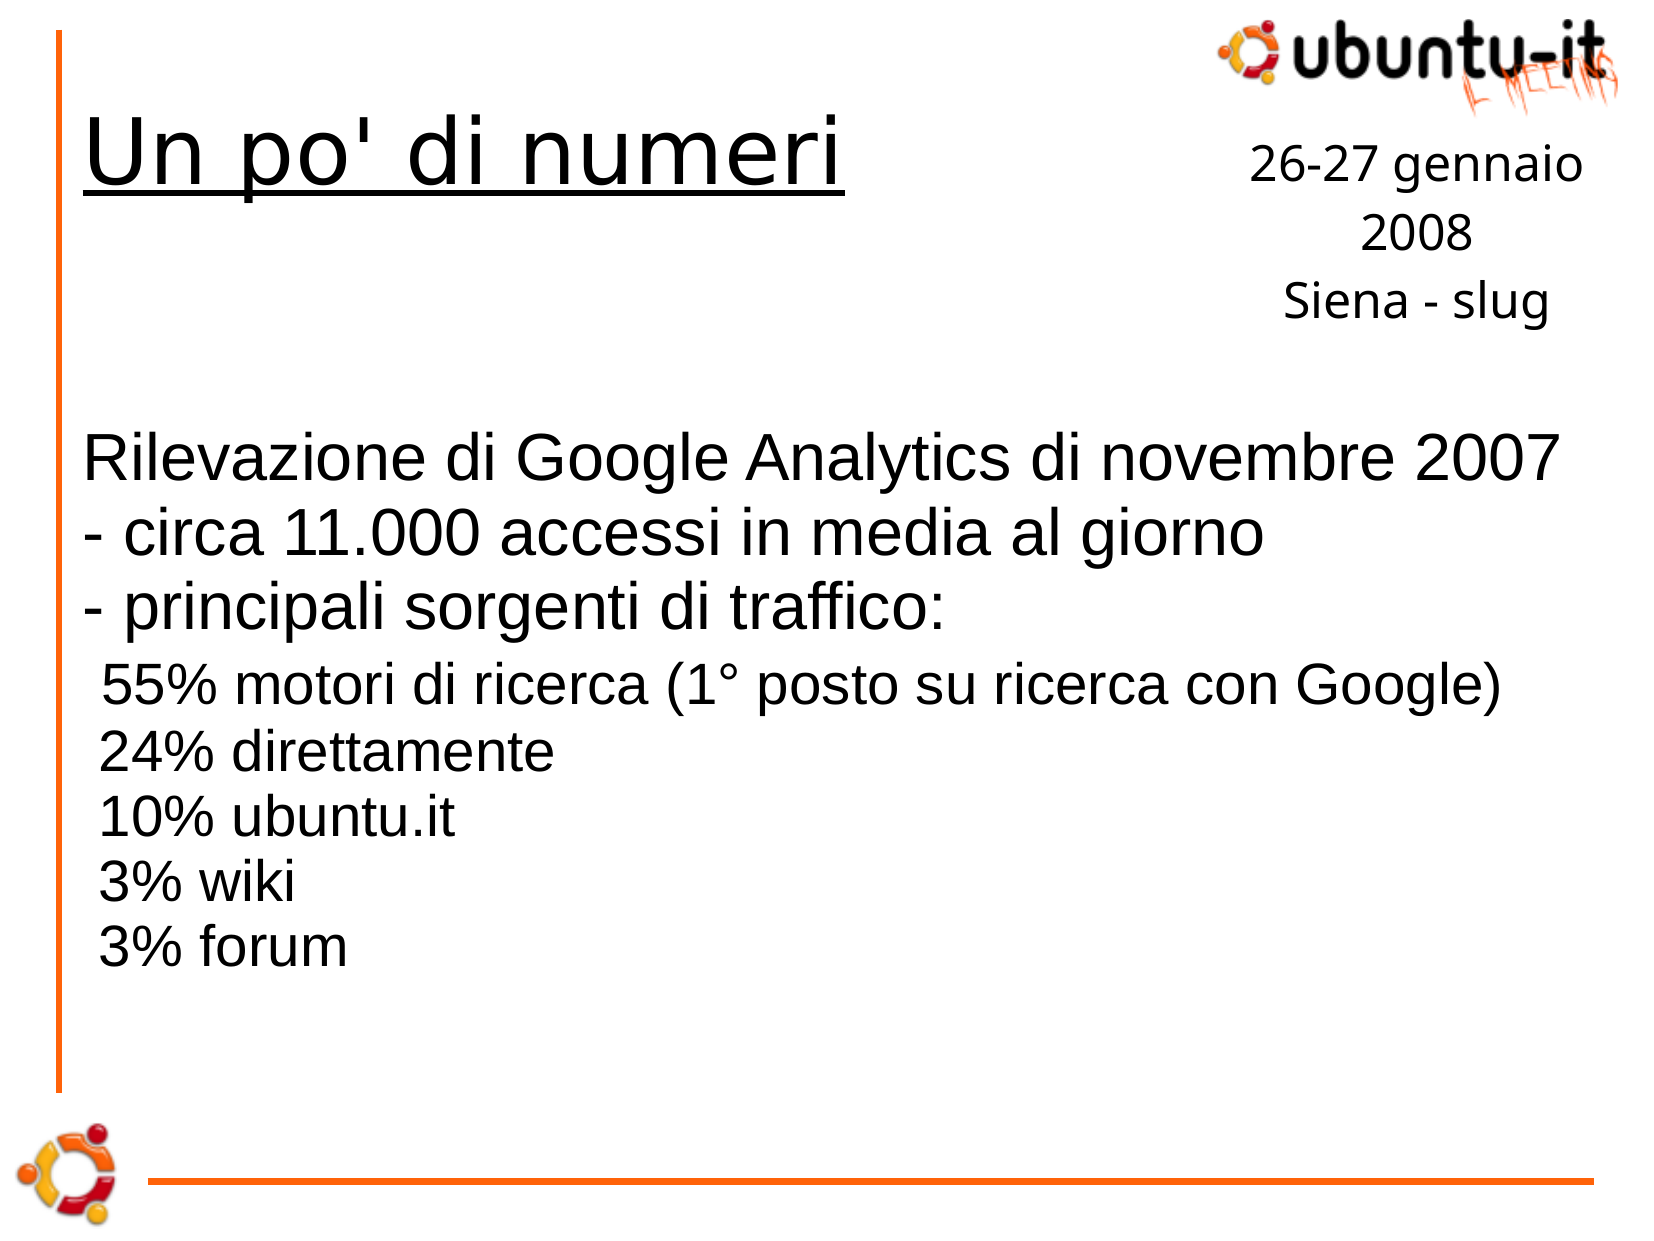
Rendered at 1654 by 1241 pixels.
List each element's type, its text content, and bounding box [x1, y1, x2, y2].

title Un po' di numeri [82, 56, 1571, 250]
subtitle Rilevazione di Google Analytics di novembre 2007 - circa 11.000 accessi in media al giorno - principali sorgenti di traffico: 55% motori di ricerca (1° posto su ricerca con Google) 24% direttamente 10% ubuntu.it 3% wiki 3% forum [82, 297, 1571, 1102]
picture [14, 1122, 119, 1229]
picture [1210, 19, 1628, 119]
